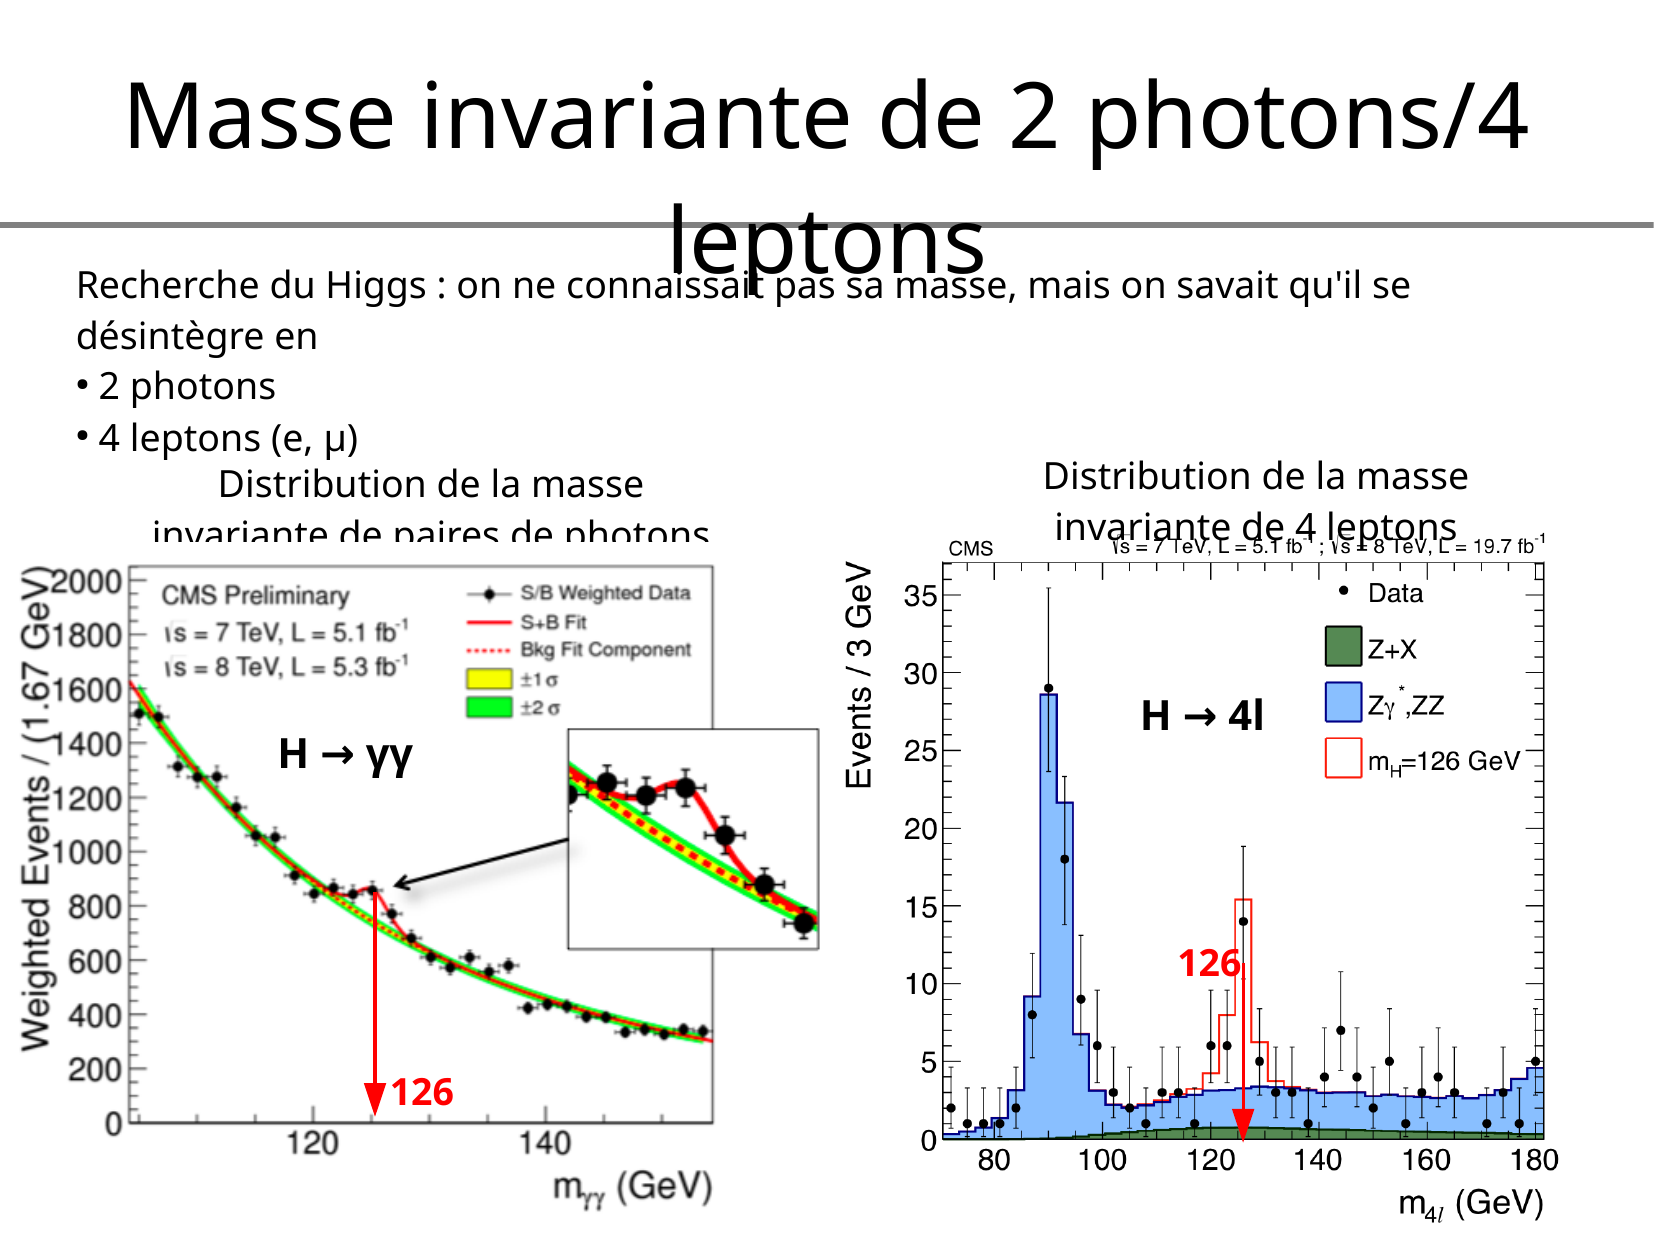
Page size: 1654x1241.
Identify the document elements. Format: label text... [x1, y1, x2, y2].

text_box Recherche du Higgs : on ne connaissait pas sa masse, mais on savait qu'il se désintègre en 2 photons 4 leptons (e, μ) [61, 250, 1538, 395]
text_box Distribution de la masse invariante de 4 leptons [937, 441, 1576, 543]
text_box Distribution de la masse invariante de paires de photons [112, 450, 751, 542]
text_box Masse invariante de 2 photons/4 leptons [0, 43, 1654, 164]
text_box H → γγ [262, 715, 526, 780]
picture [7, 526, 1581, 1241]
text_box 126 [1162, 929, 1313, 988]
text_box H → 4l [1125, 678, 1388, 742]
text_box 126 [376, 1058, 526, 1117]
